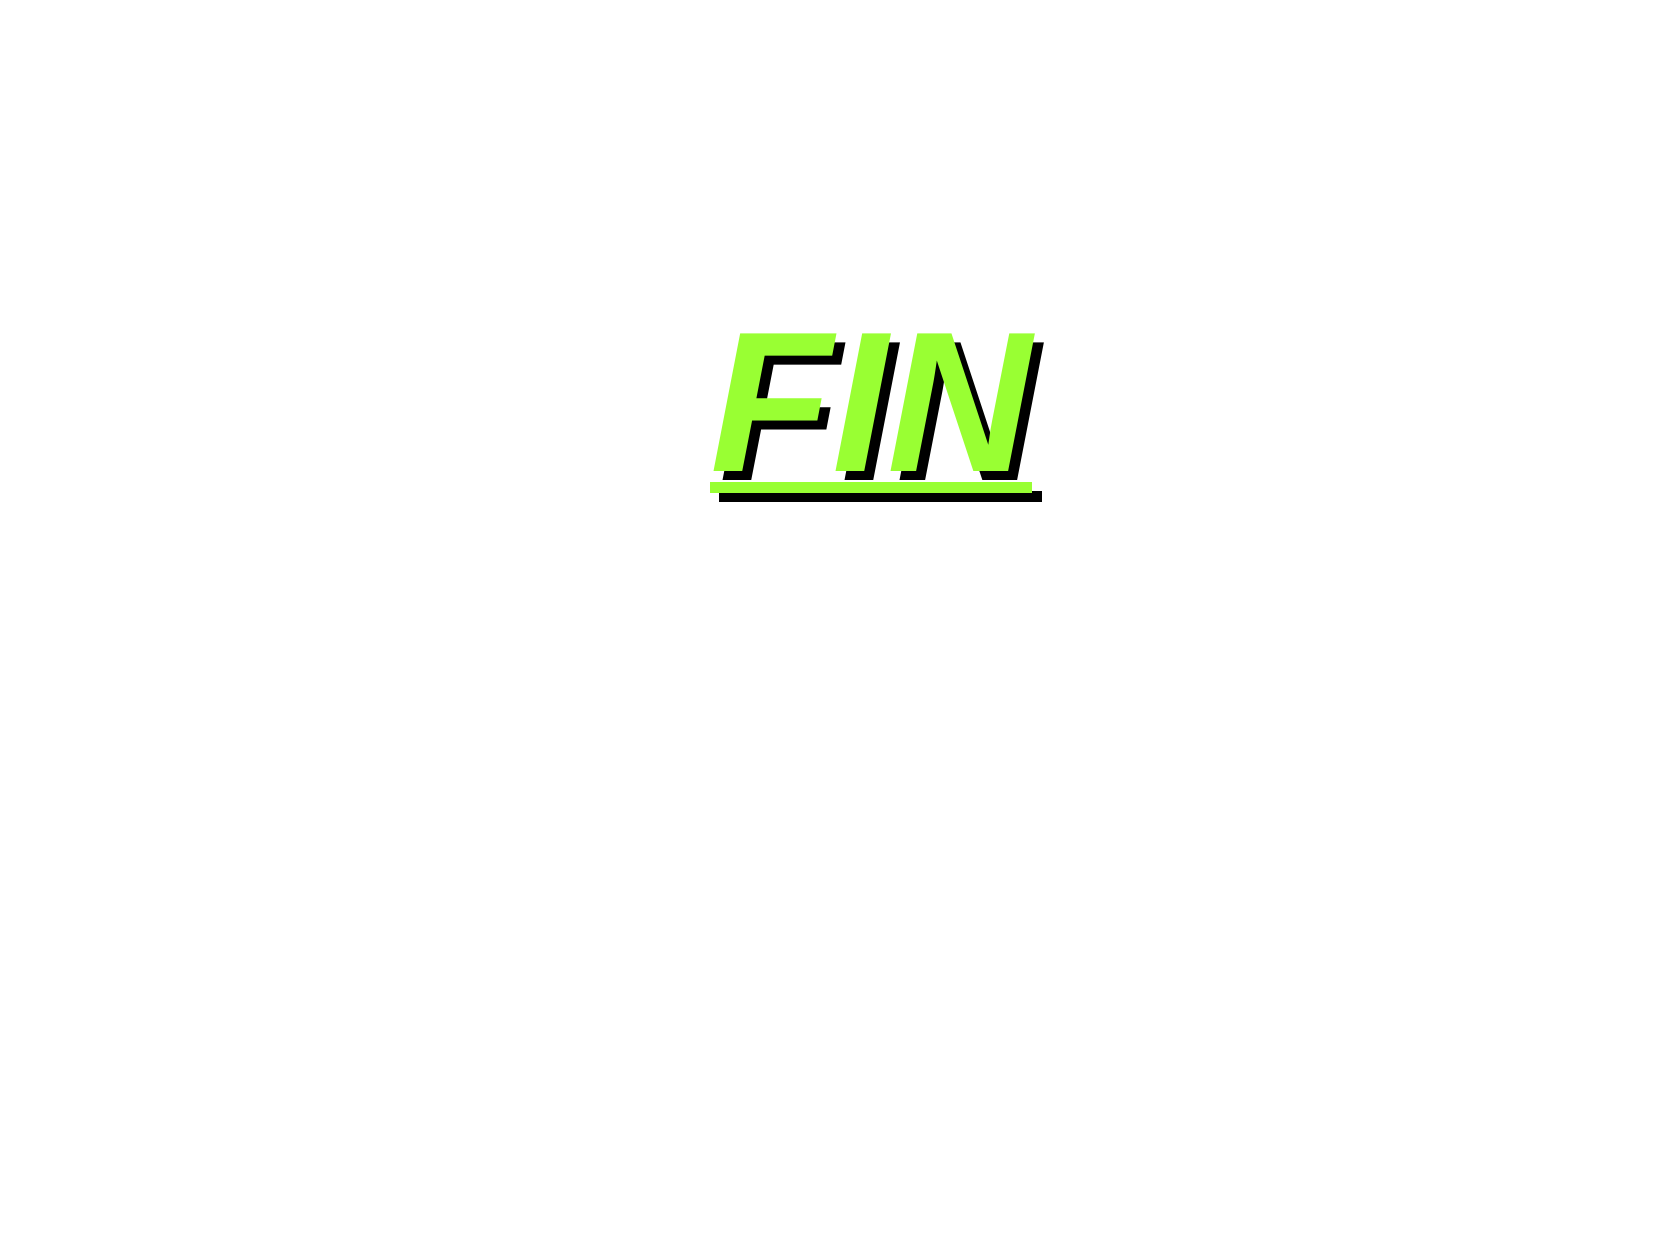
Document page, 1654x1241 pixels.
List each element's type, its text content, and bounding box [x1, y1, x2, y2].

list FIN [82, 290, 1571, 1010]
